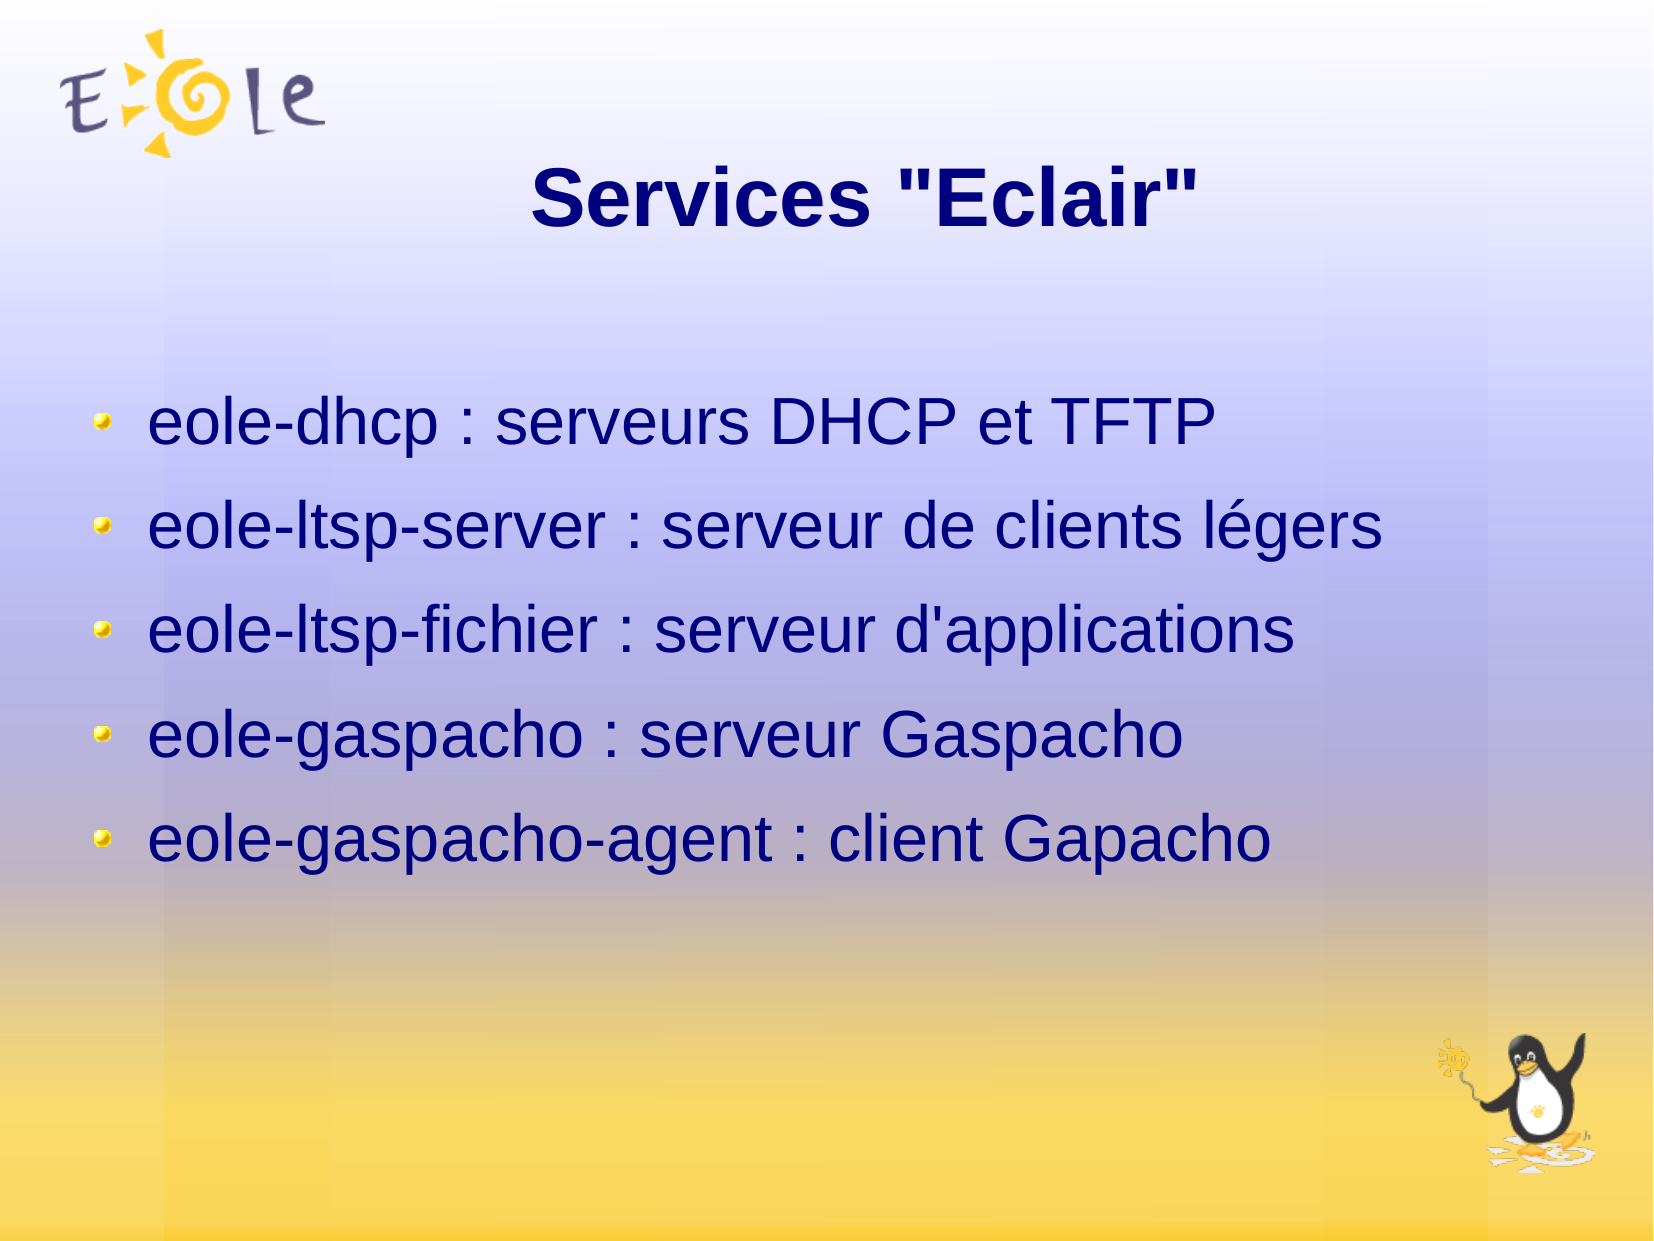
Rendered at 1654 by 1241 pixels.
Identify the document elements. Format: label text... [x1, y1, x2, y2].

picture [0, 0, 1654, 1241]
text_box Services "Eclair" [515, 143, 1096, 266]
list eole-dhcp : serveurs DHCP et TFTP eole-ltsp-server : serveur de clients légers eole-ltsp-fichier : serveur d'applications eole-gaspacho : serveur Gaspacho eole-gaspacho-agent : client Gapacho [76, 383, 1566, 1123]
